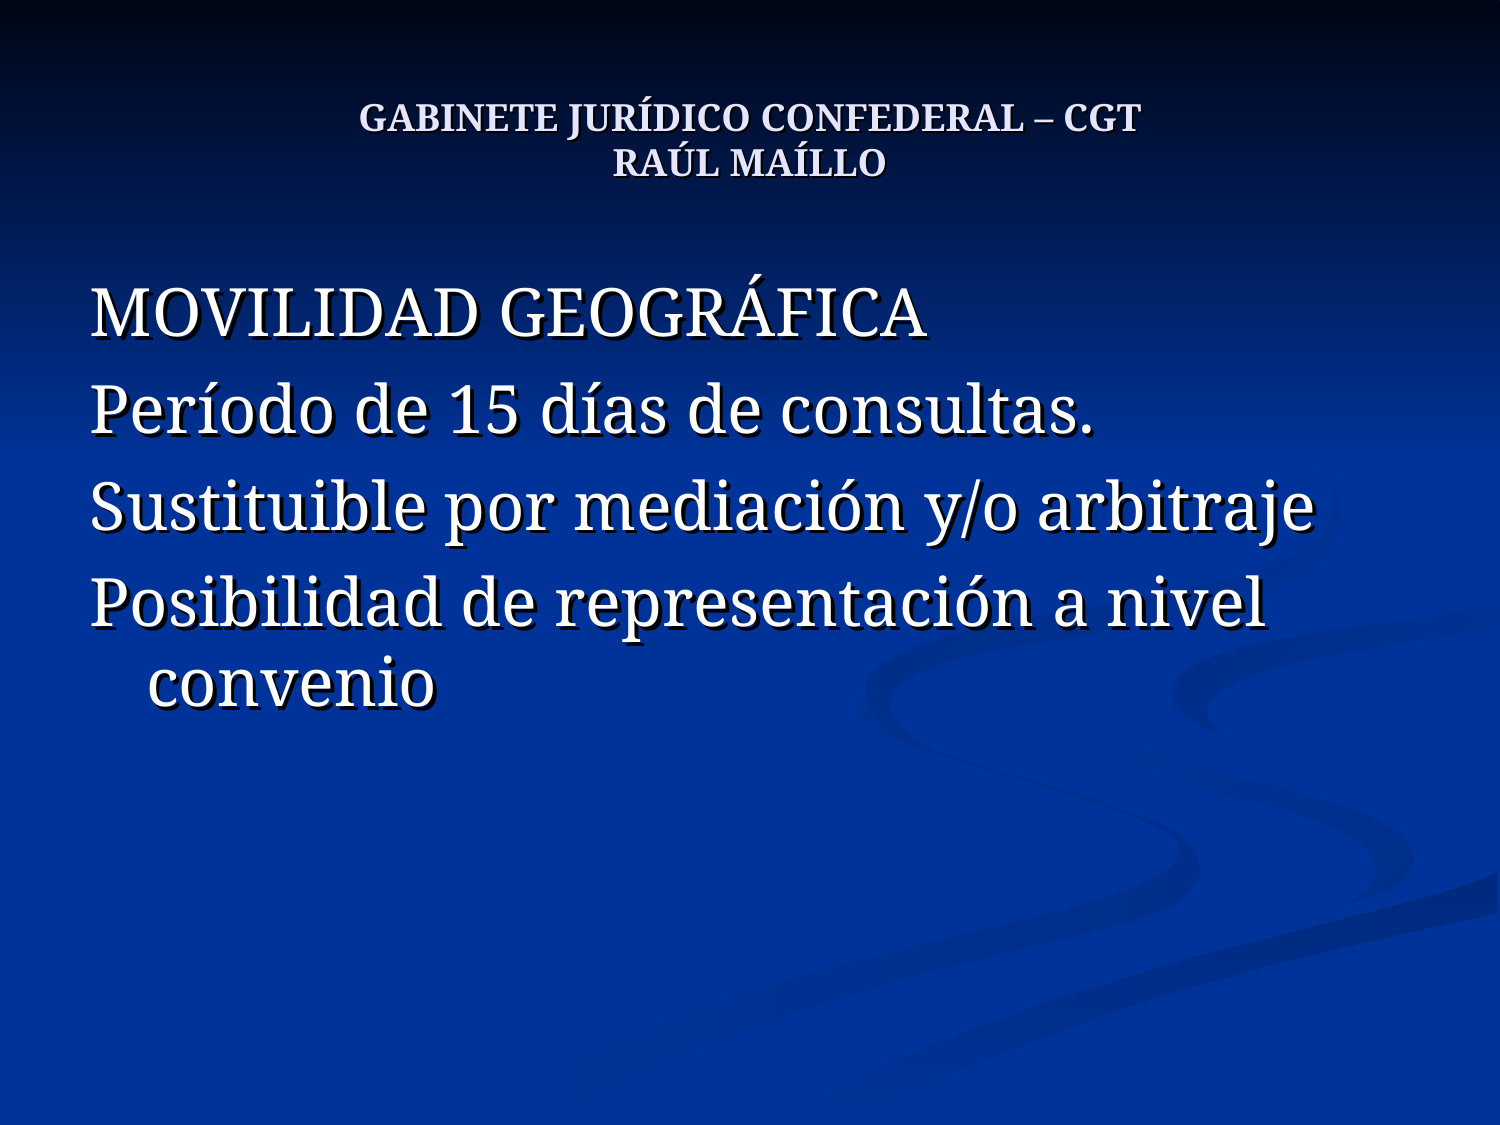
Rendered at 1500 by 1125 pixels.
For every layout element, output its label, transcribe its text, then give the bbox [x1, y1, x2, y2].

list MOVILIDAD GEOGRÁFICA Período de 15 días de consultas. Sustituible por mediación y/o arbitraje Posibilidad de representación a nivel convenio [75, 262, 1426, 1006]
title GABINETE JURÍDICO CONFEDERAL – CGT RAÚL MAÍLLO [75, 45, 1426, 233]
